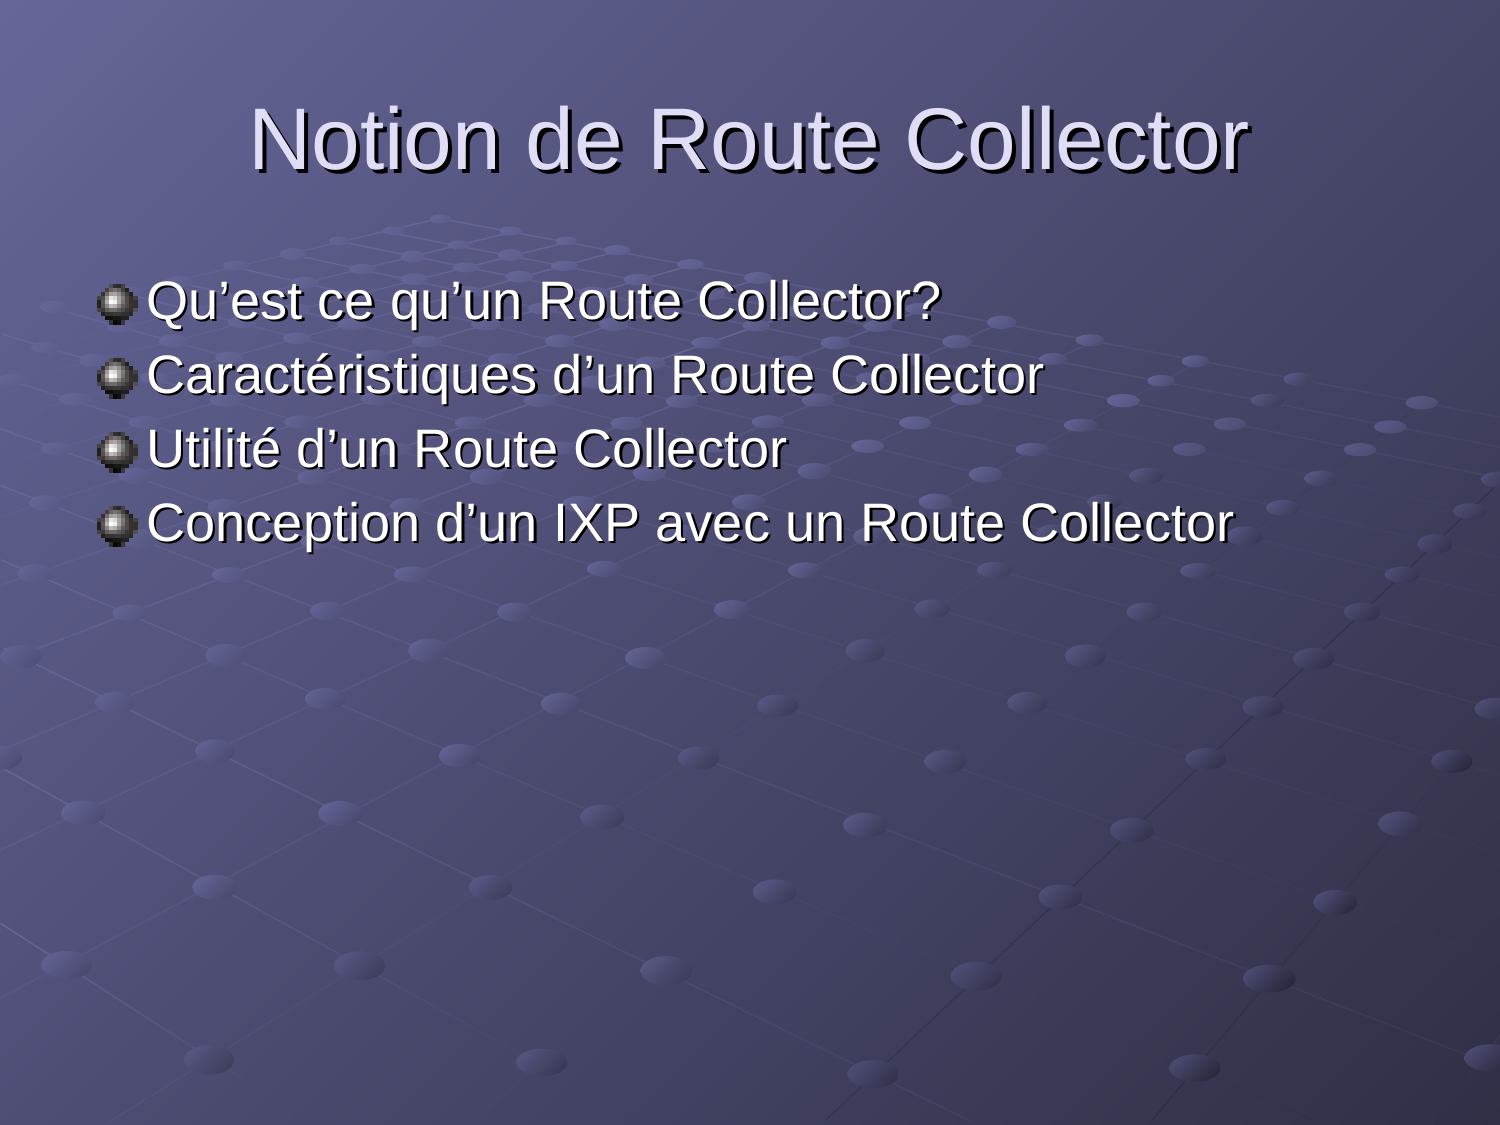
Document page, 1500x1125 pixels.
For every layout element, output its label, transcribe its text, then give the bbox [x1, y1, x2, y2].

list Qu’est ce qu’un Route Collector? Caractéristiques d’un Route Collector Utilité d’un Route Collector Conception d’un IXP avec un Route Collector [75, 262, 1426, 1007]
title Notion de Route Collector [75, 45, 1426, 233]
